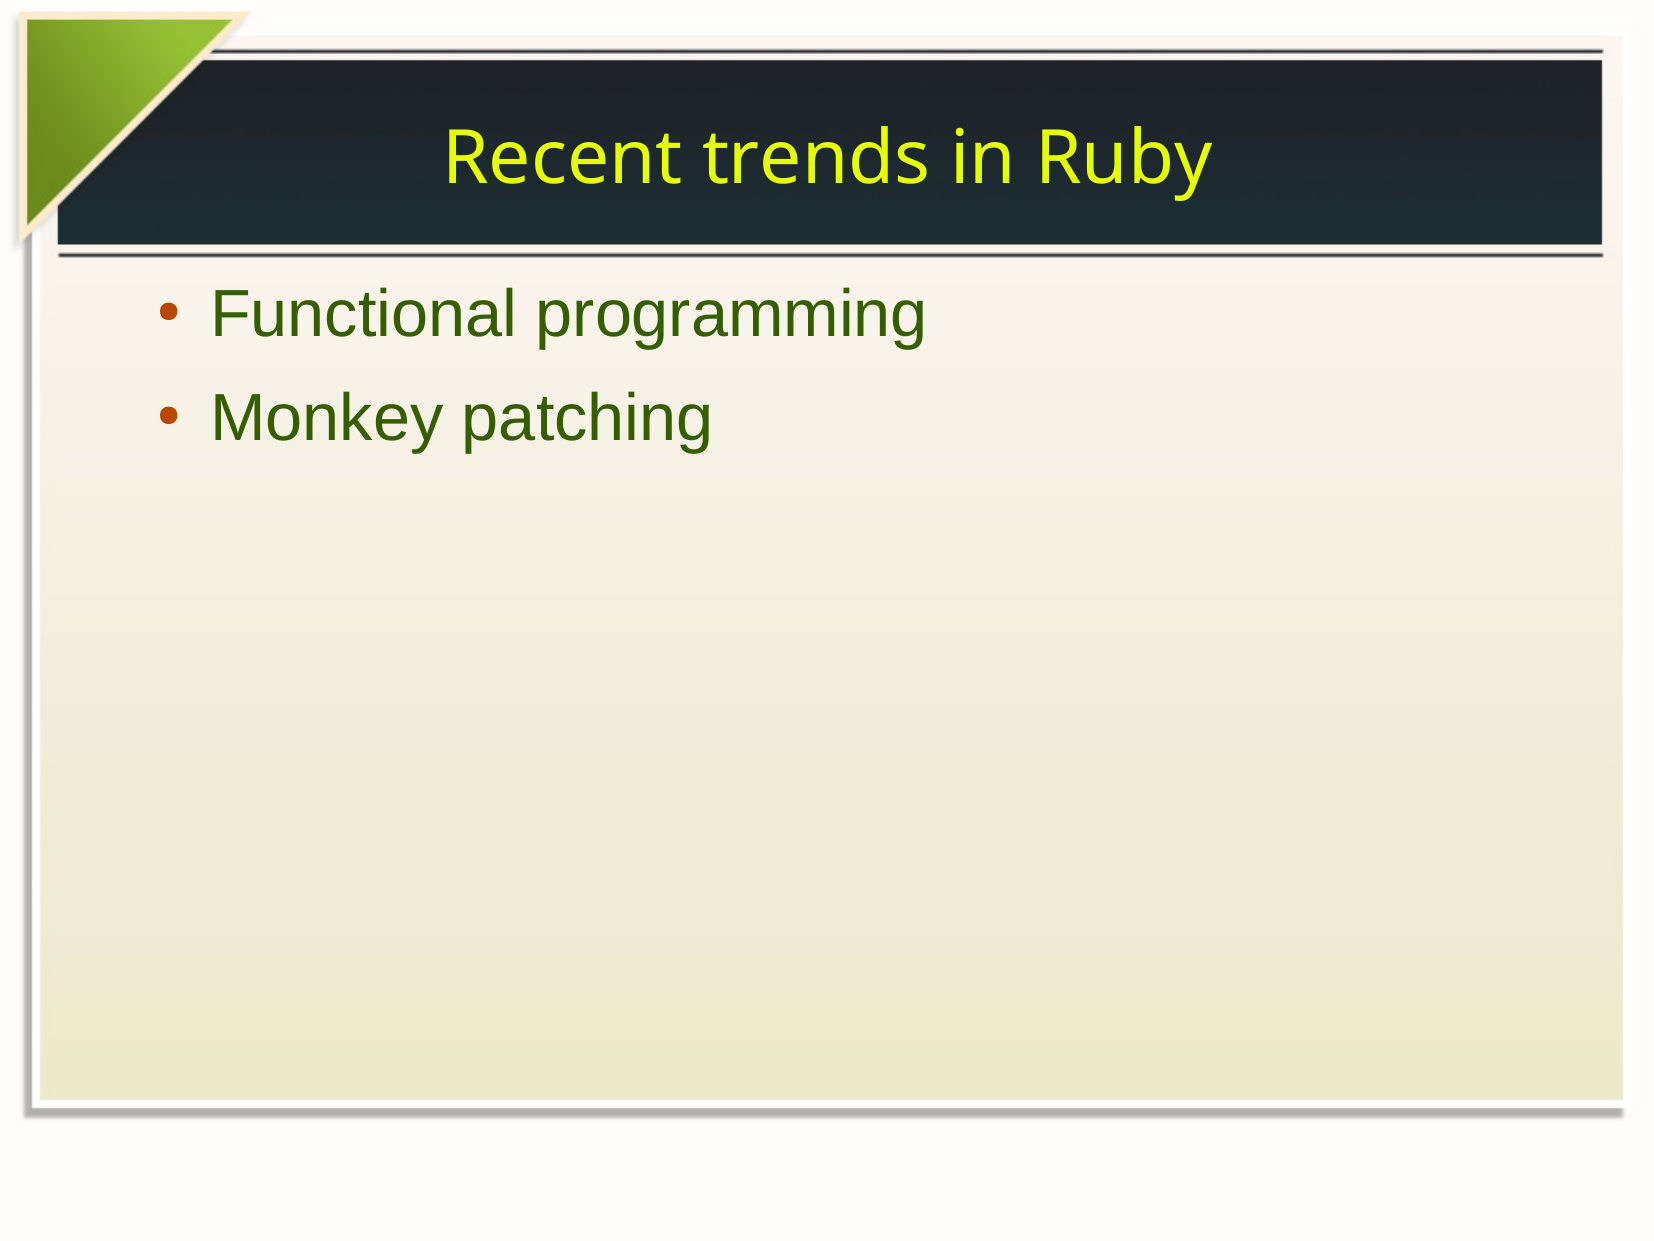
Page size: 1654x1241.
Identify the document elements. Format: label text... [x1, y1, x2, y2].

list Functional programming Monkey patching [121, 276, 1534, 1087]
title Recent trends in Ruby [121, 73, 1534, 237]
picture [0, 0, 1654, 1241]
